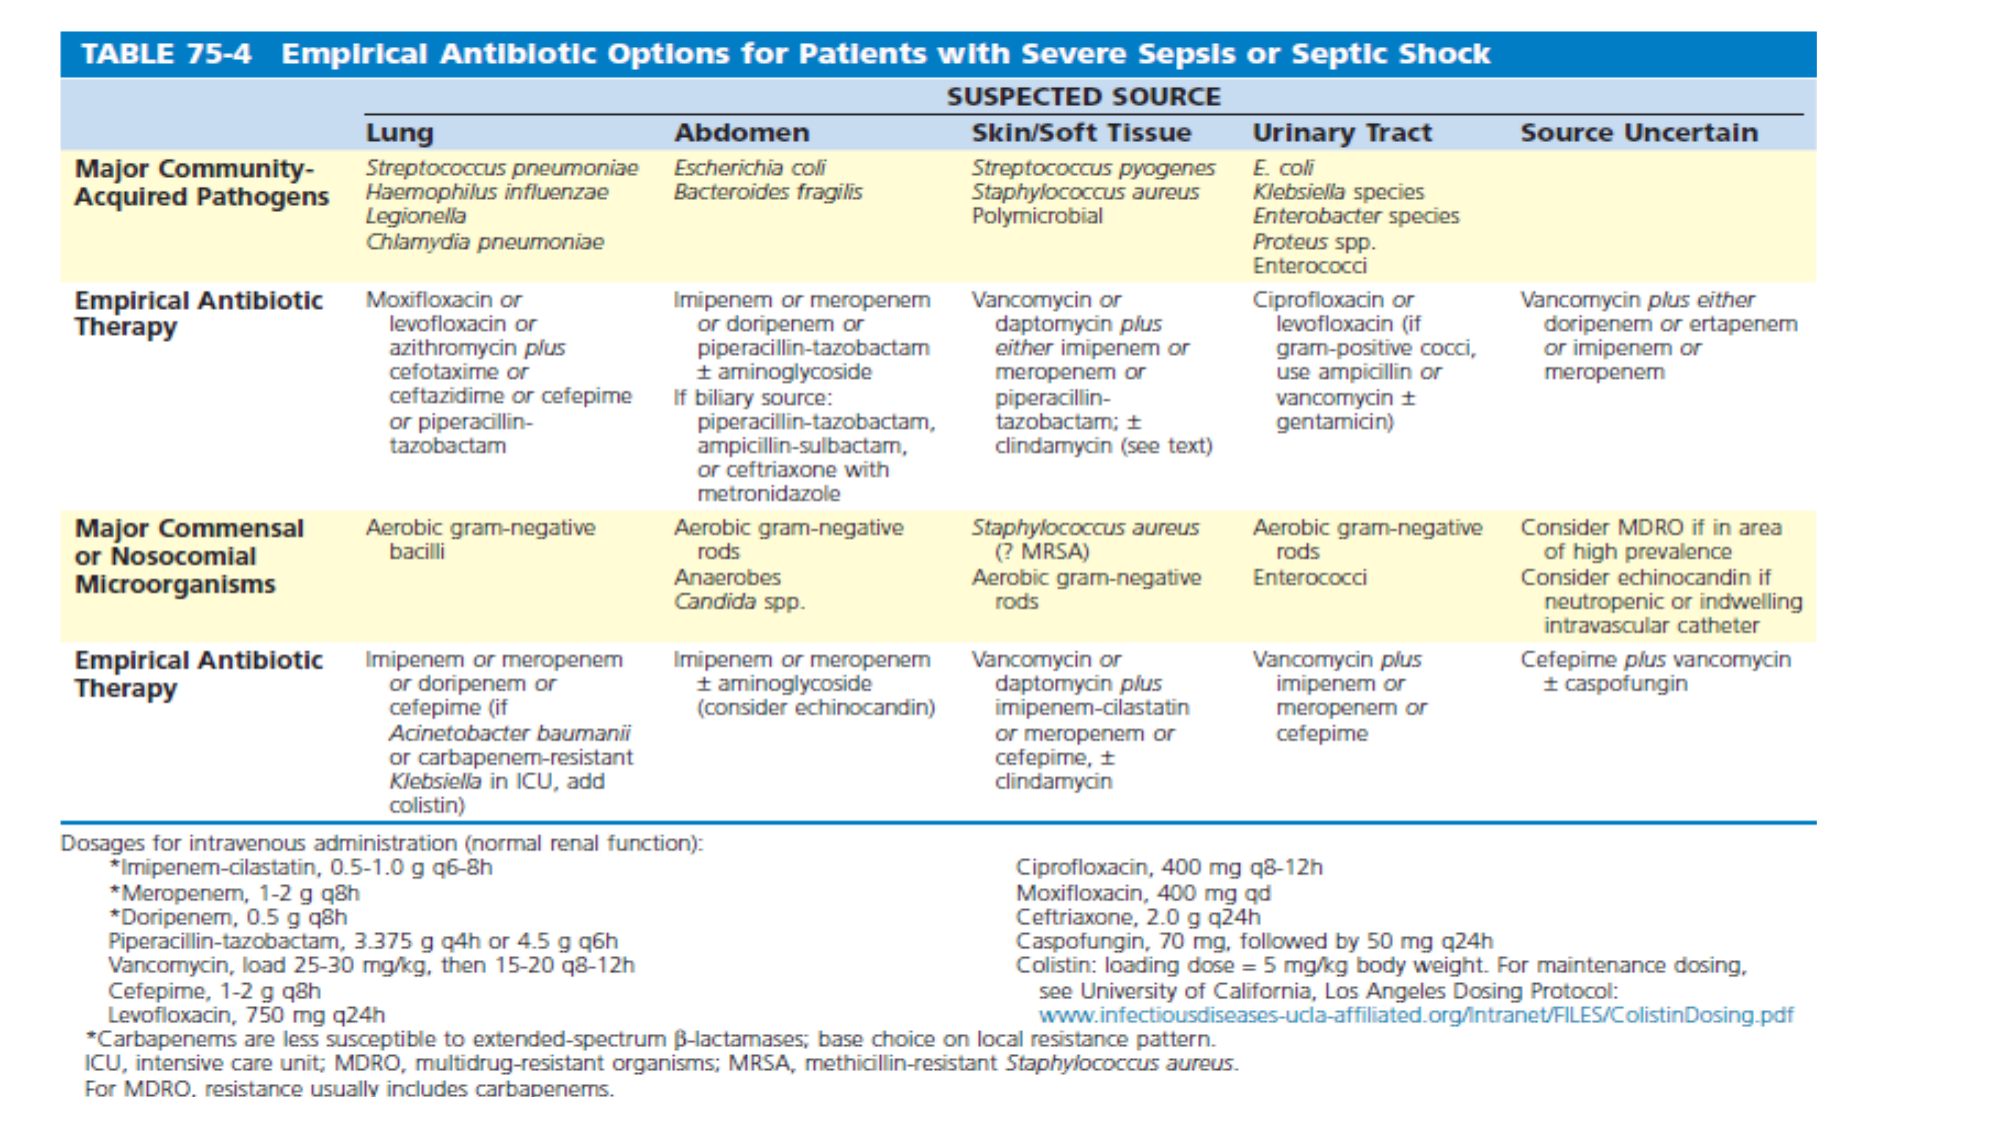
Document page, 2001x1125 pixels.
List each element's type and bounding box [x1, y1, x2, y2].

picture [59, 14, 1817, 1097]
